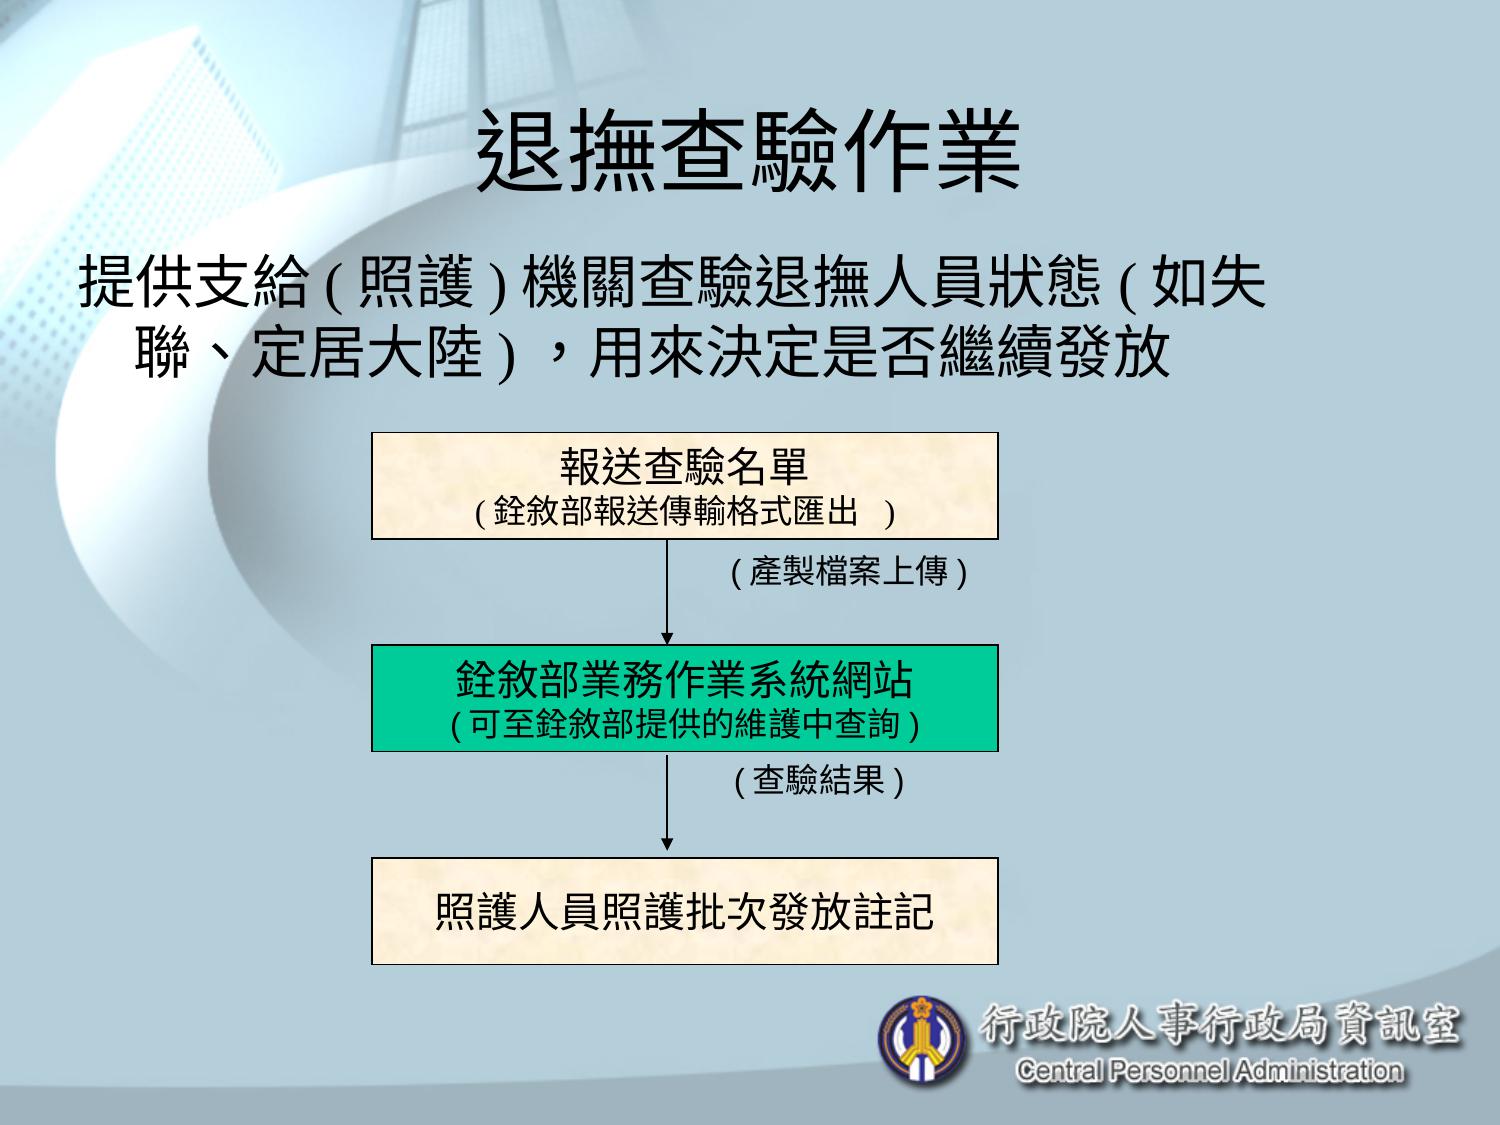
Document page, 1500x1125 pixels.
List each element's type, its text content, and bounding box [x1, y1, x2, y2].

text_box 報送查驗名單 (銓敘部報送傳輸格式匯出 ) [372, 432, 999, 539]
text_box (查驗結果) [718, 751, 920, 807]
text_box 銓敘部業務作業系統網站 (可至銓敘部提供的維護中查詢) [372, 645, 999, 752]
text_box (產製檔案上傳) [715, 542, 983, 598]
picture [0, 0, 1500, 1125]
title 退撫查驗作業 [112, 54, 1388, 243]
list 提供支給(照護)機關查驗退撫人員狀態(如失聯、定居大陸)，用來決定是否繼續發放 [62, 237, 1338, 1012]
text_box 照護人員照護批次發放註記 [372, 857, 999, 965]
